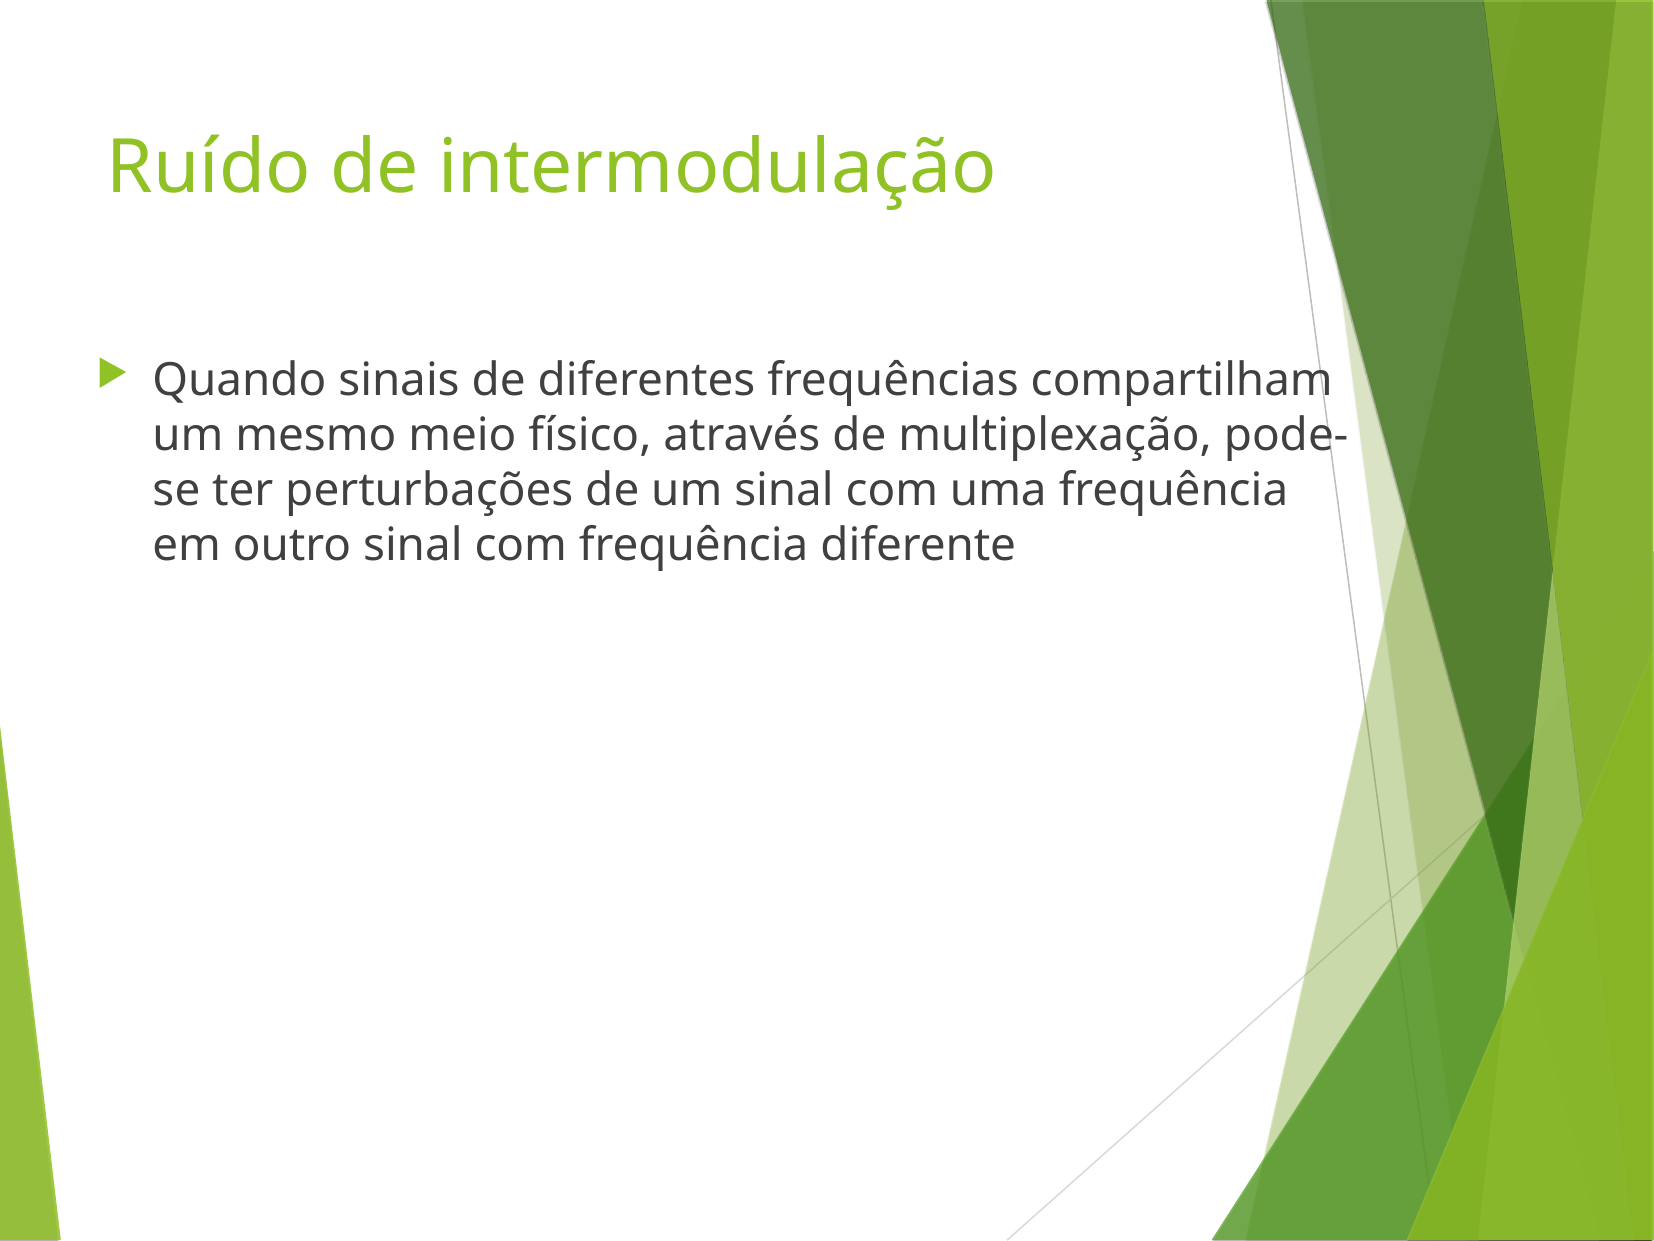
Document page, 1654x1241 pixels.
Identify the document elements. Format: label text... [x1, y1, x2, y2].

list Quando sinais de diferentes frequências compartilham um mesmo meio físico, através de multiplexação, pode-se ter perturbações de um sinal com uma frequência em outro sinal com frequência diferente [81, 342, 1371, 1057]
title Ruído de intermodulação [91, 110, 1258, 342]
